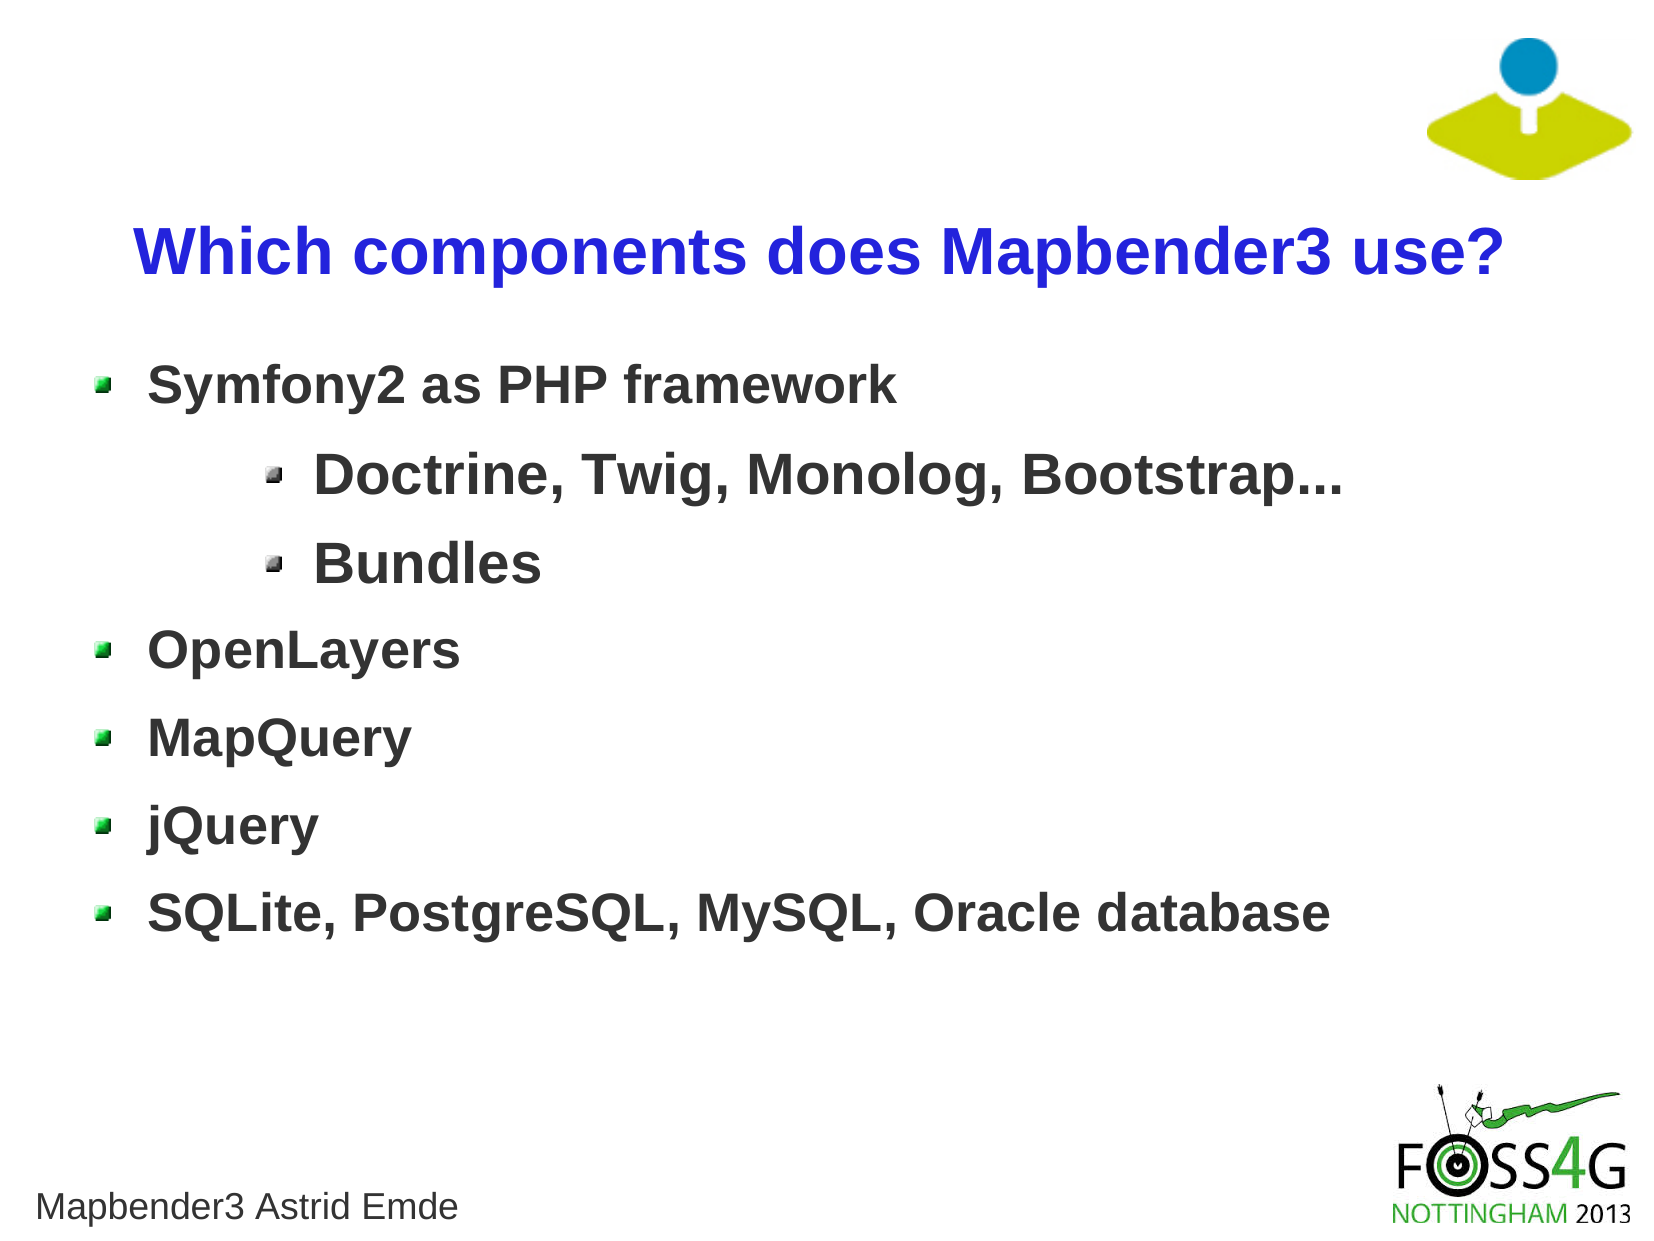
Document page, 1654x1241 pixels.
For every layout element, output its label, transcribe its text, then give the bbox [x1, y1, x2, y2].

picture [1427, 38, 1636, 180]
picture [1393, 1084, 1630, 1223]
title Which components does Mapbender3 use? [76, 177, 1565, 325]
list Symfony2 as PHP framework Doctrine, Twig, Monolog, Bootstrap... Bundles OpenLayers MapQuery jQuery SQLite, PostgreSQL, MySQL, Oracle database [76, 354, 1565, 1173]
